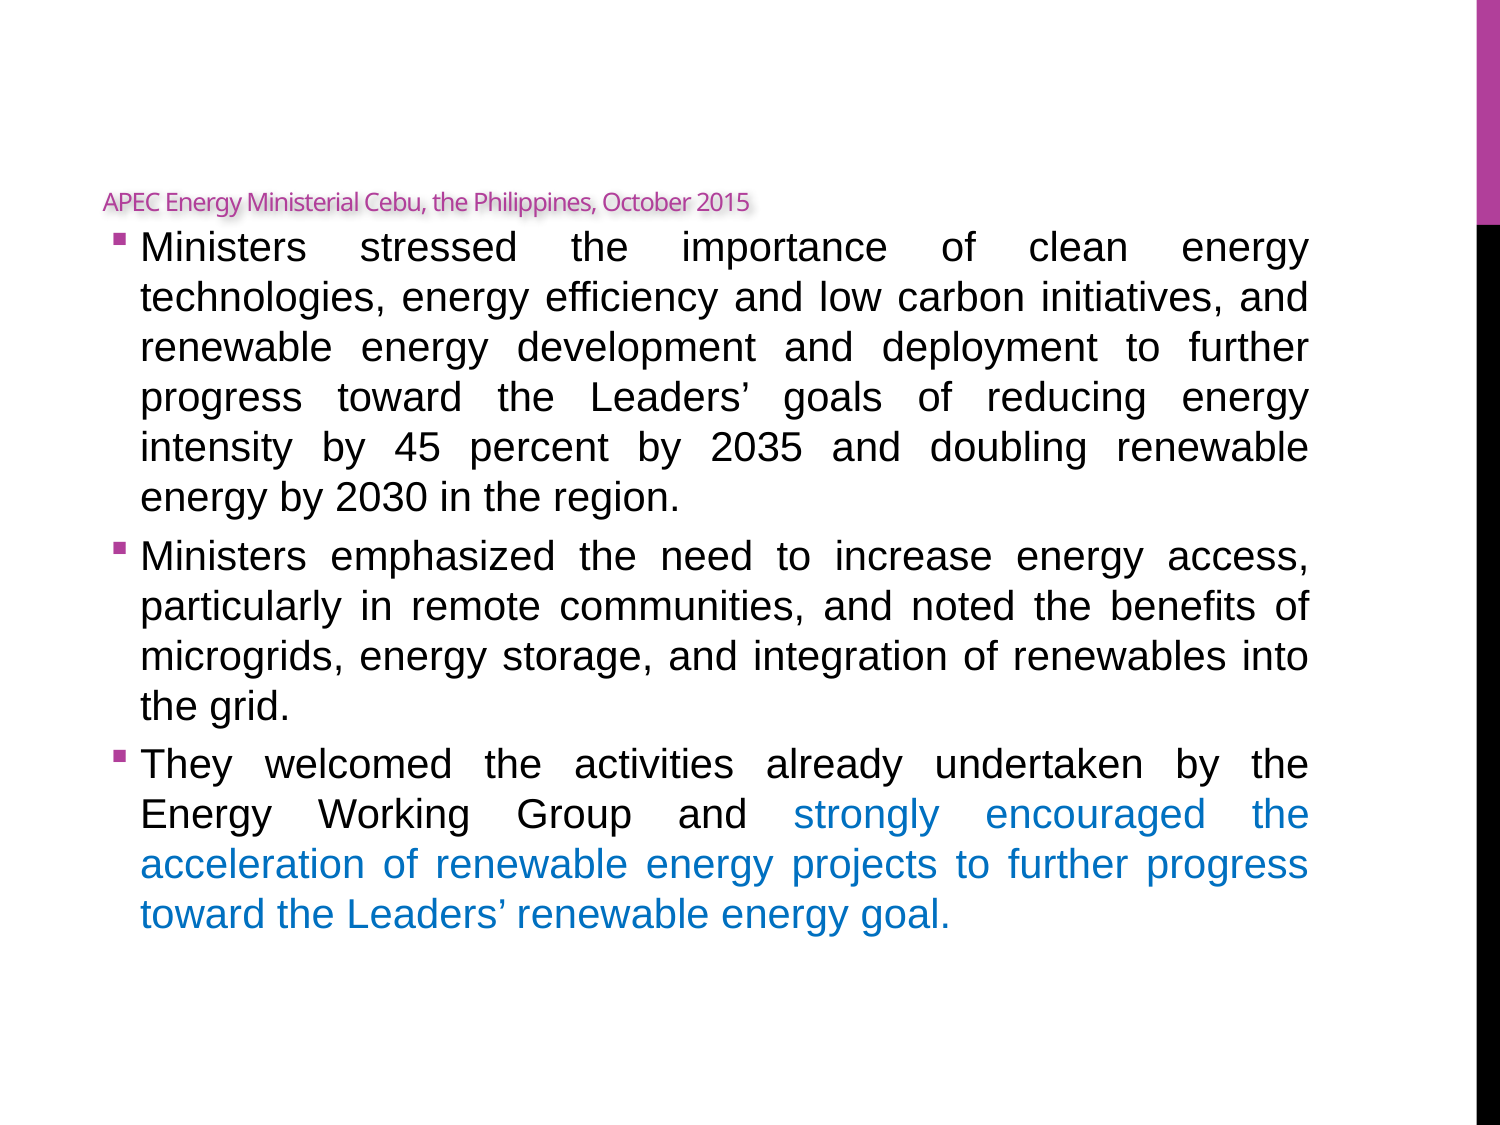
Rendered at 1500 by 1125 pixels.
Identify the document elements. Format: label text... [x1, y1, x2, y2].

title APEC Energy Ministerial Cebu, the Philippines, October 2015 [87, 0, 1413, 262]
list Ministers stressed the importance of clean energy technologies, energy efficiency and low carbon initiatives, and renewable energy development and deployment to further progress toward the Leaders’ goals of reducing energy intensity by 45 percent by 2035 and doubling renewable energy by 2030 in the region. Ministers emphasized the need to increase energy access, particularly in remote communities, and noted the benefits of microgrids, energy storage, and integration of renewables into the grid. They welcomed the activities already undertaken by the Energy Working Group and strongly encouraged the acceleration of renewable energy projects to further progress toward the Leaders’ renewable energy goal. [50, 212, 1325, 975]
